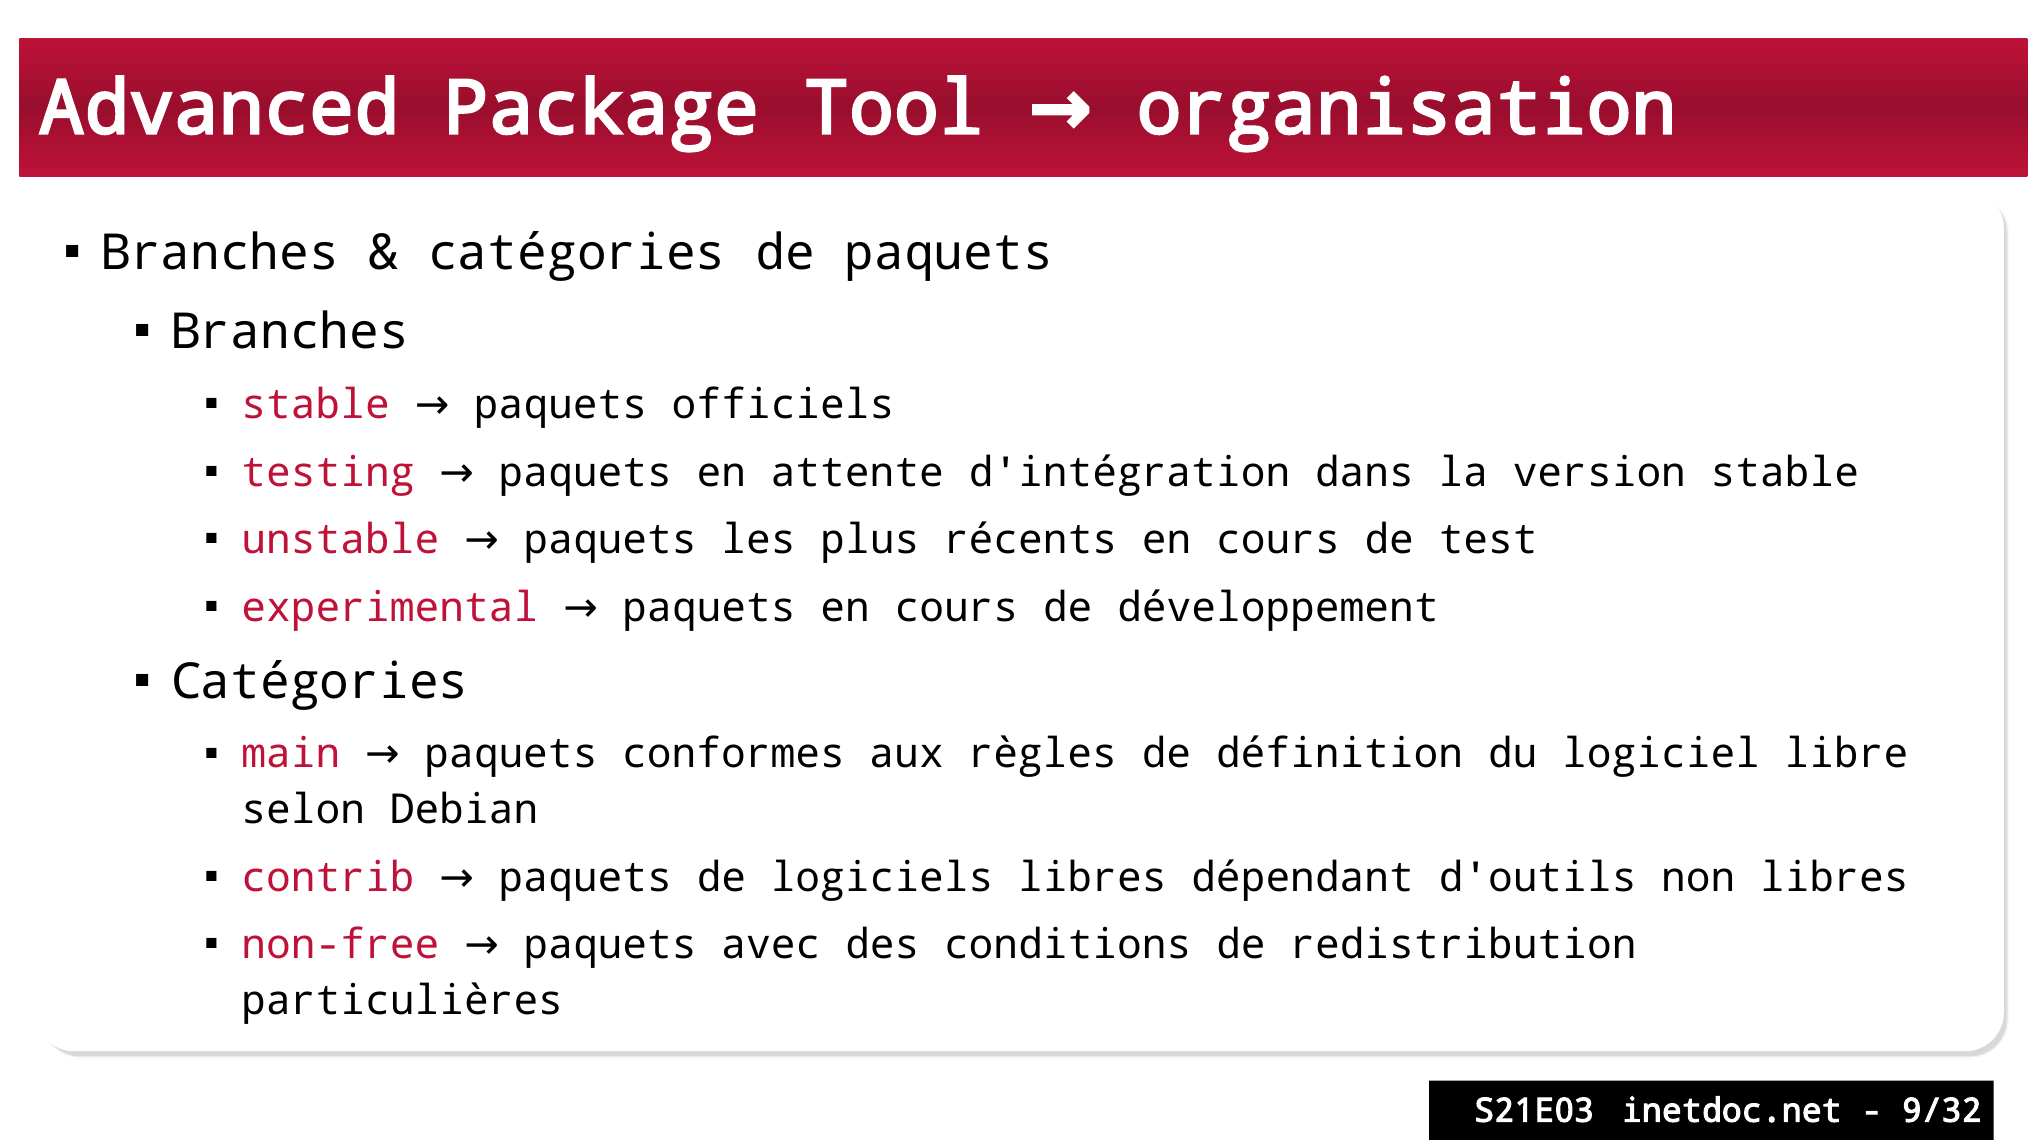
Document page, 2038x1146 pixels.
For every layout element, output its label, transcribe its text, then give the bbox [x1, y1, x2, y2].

text_box Branches & catégories de paquets Branches stable → paquets officiels testing → paquets en attente d'intégration dans la version stable unstable → paquets les plus récents en cours de test experimental → paquets en cours de développement Catégories main → paquets conformes aux règles de définition du logiciel libre selon Debian contrib → paquets de logiciels libres dépendant d'outils non libres non-free → paquets avec des conditions de redistribution particulières [35, 188, 2004, 1052]
text_box Advanced Package Tool → organisation [19, 38, 2028, 177]
text_box S21E03 inetdoc.net - <numéro>/32 [1429, 1080, 1994, 1140]
